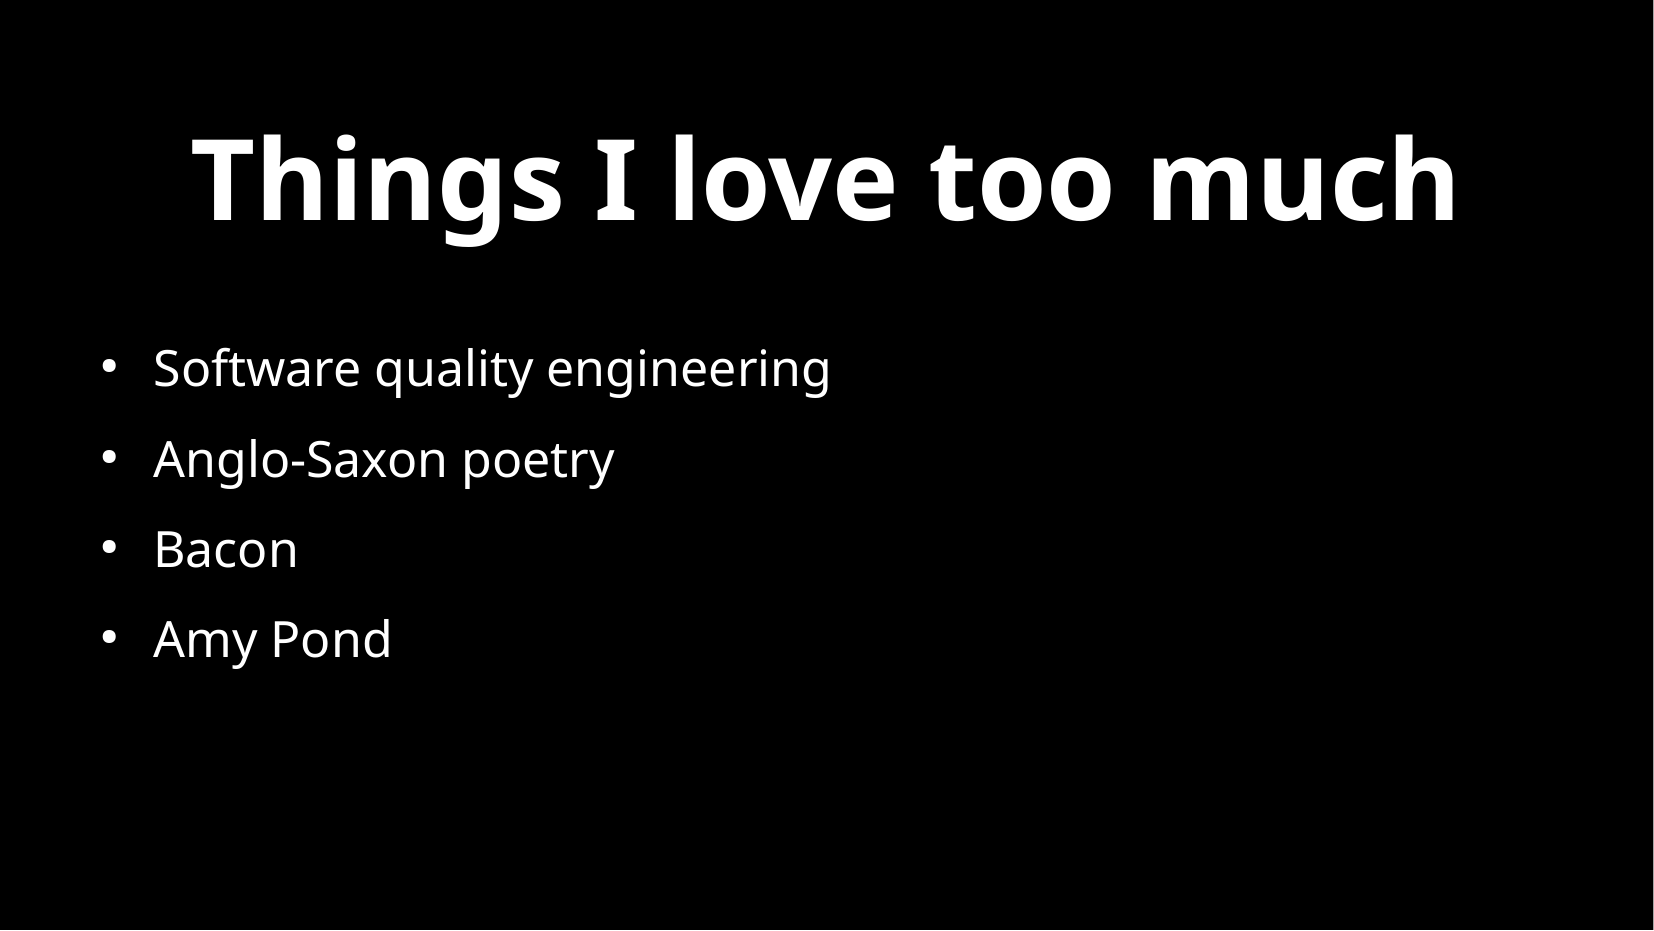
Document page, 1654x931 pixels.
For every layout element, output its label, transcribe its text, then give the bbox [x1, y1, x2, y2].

list Software quality engineering Anglo-Saxon poetry Bacon Amy Pond [82, 333, 1538, 873]
title Things I love too much [82, 35, 1571, 319]
